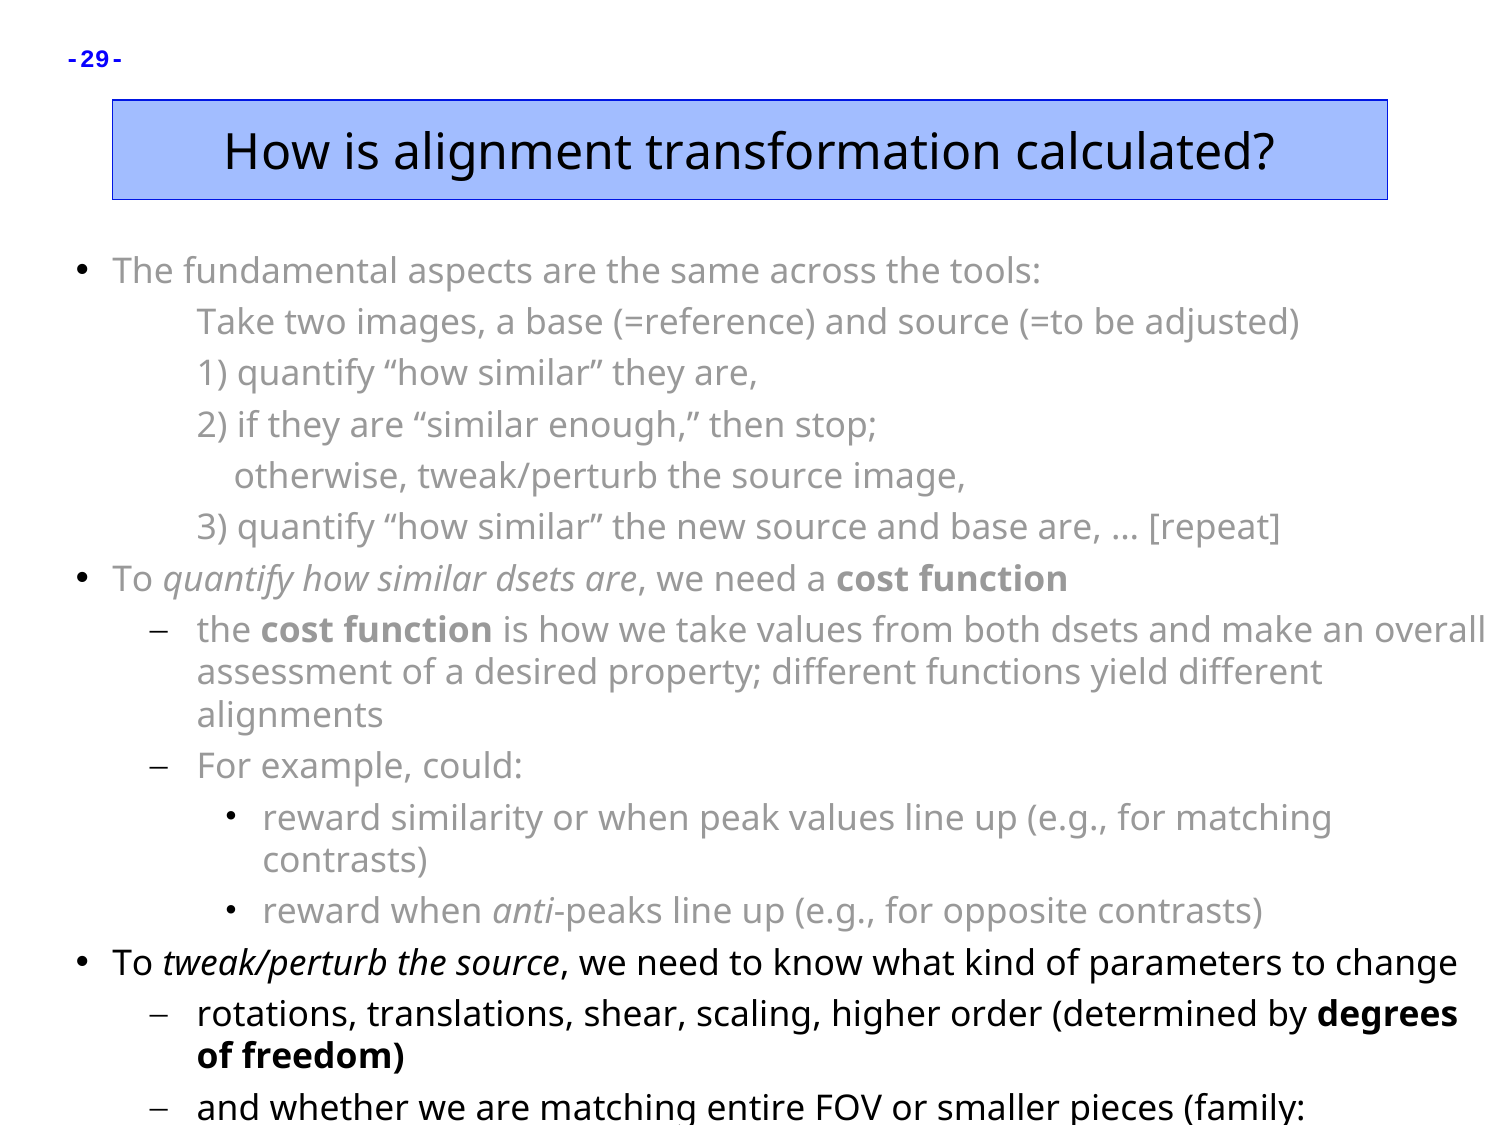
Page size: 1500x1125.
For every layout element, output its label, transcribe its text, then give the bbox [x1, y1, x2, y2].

text_box The fundamental aspects are the same across the tools: Take two images, a base (=reference) and source (=to be adjusted) 1) quantify “how similar” they are, 2) if they are “similar enough,” then stop; otherwise, tweak/perturb the source image, 3) quantify “how similar” the new source and base are, … [repeat] To quantify how similar dsets are, we need a cost function the cost function is how we take values from both dsets and make an overall assessment of a desired property; different functions yield different alignments For example, could: reward similarity or when peak values line up (e.g., for matching contrasts) reward when anti-peaks line up (e.g., for opposite contrasts) To tweak/perturb the source, we need to know what kind of parameters to change rotations, translations, shear, scaling, higher order (determined by degrees of freedom) and whether we are matching entire FOV or smaller pieces (family: linear/affine or nonlinear) [60, 239, 1500, 1040]
text_box How is alignment transformation calculated? [112, 99, 1388, 200]
